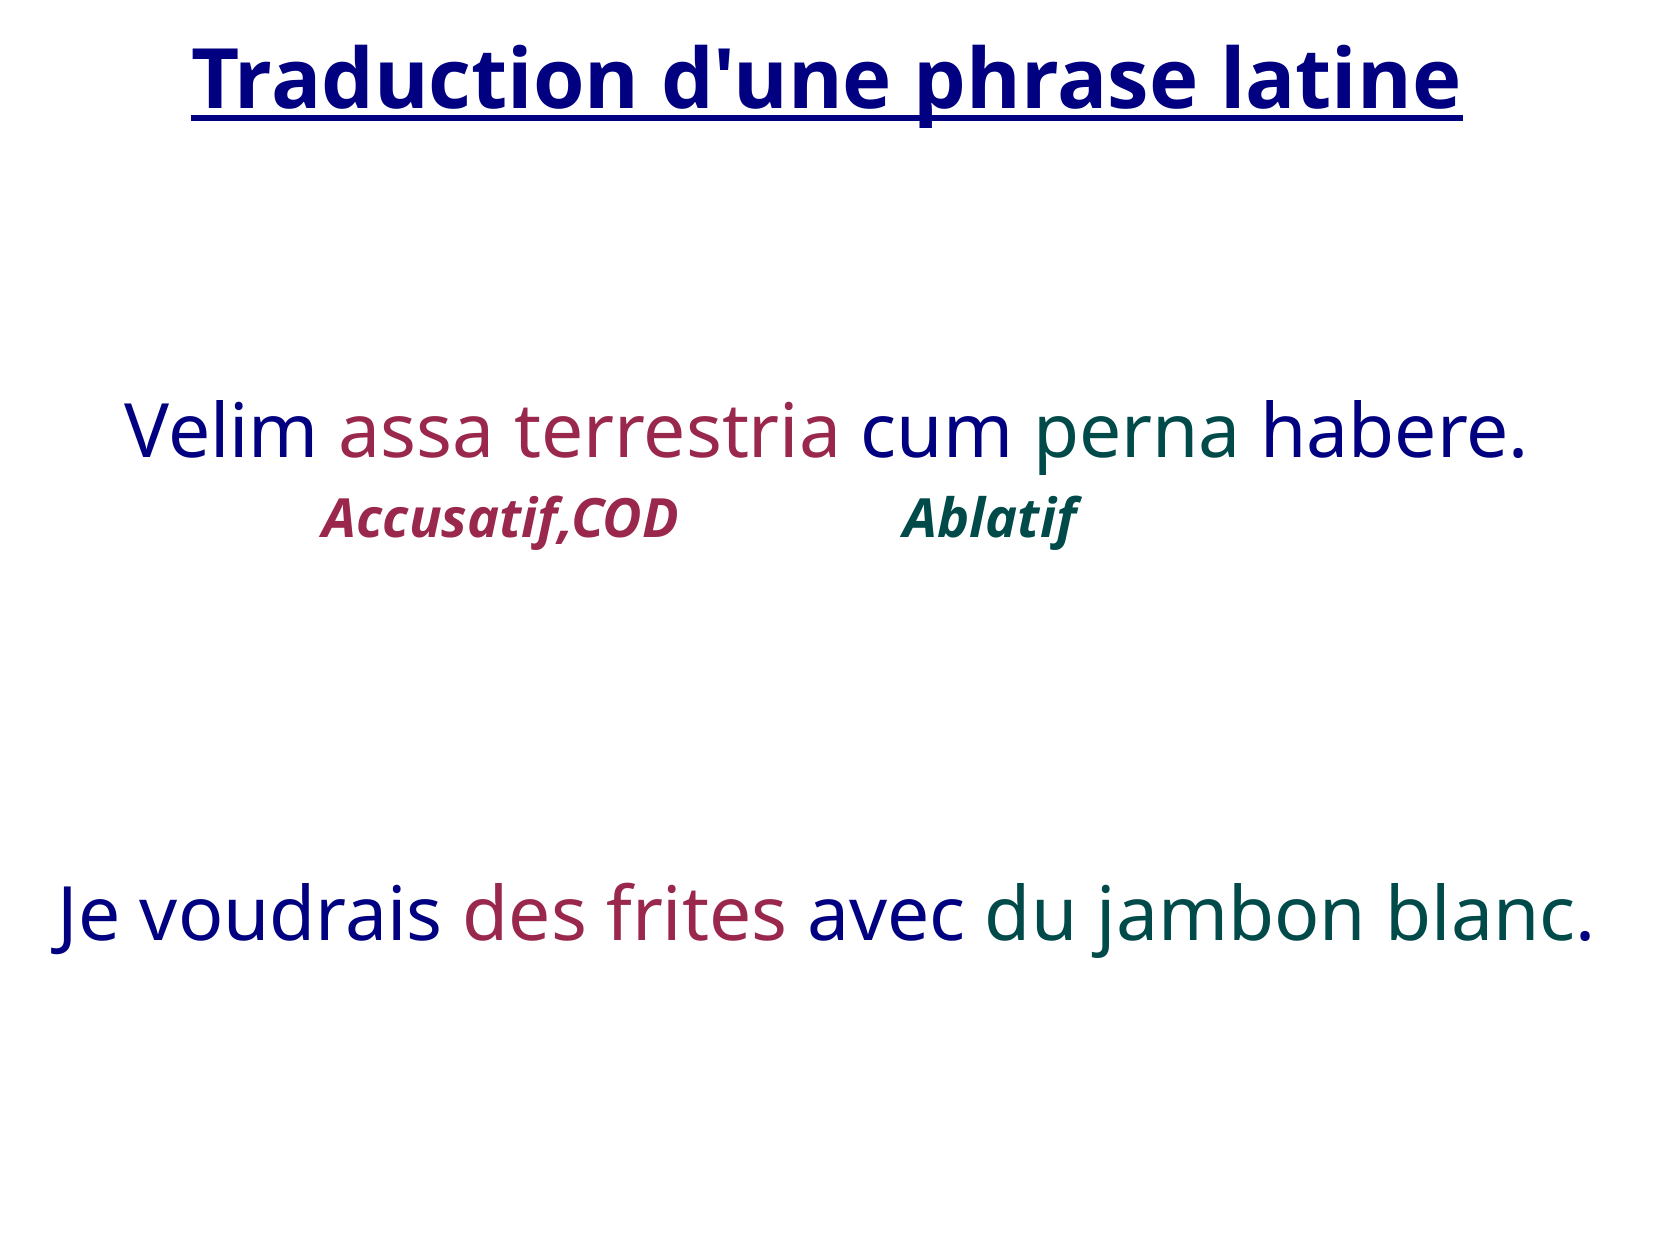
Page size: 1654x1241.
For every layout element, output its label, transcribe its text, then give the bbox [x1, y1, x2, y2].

text_box Velim assa terrestria cum perna habere. Accusatif,COD Ablatif Je voudrais des frites avec du jambon blanc. [0, 369, 1654, 1027]
text_box Traduction d'une phrase latine [0, 11, 1654, 144]
